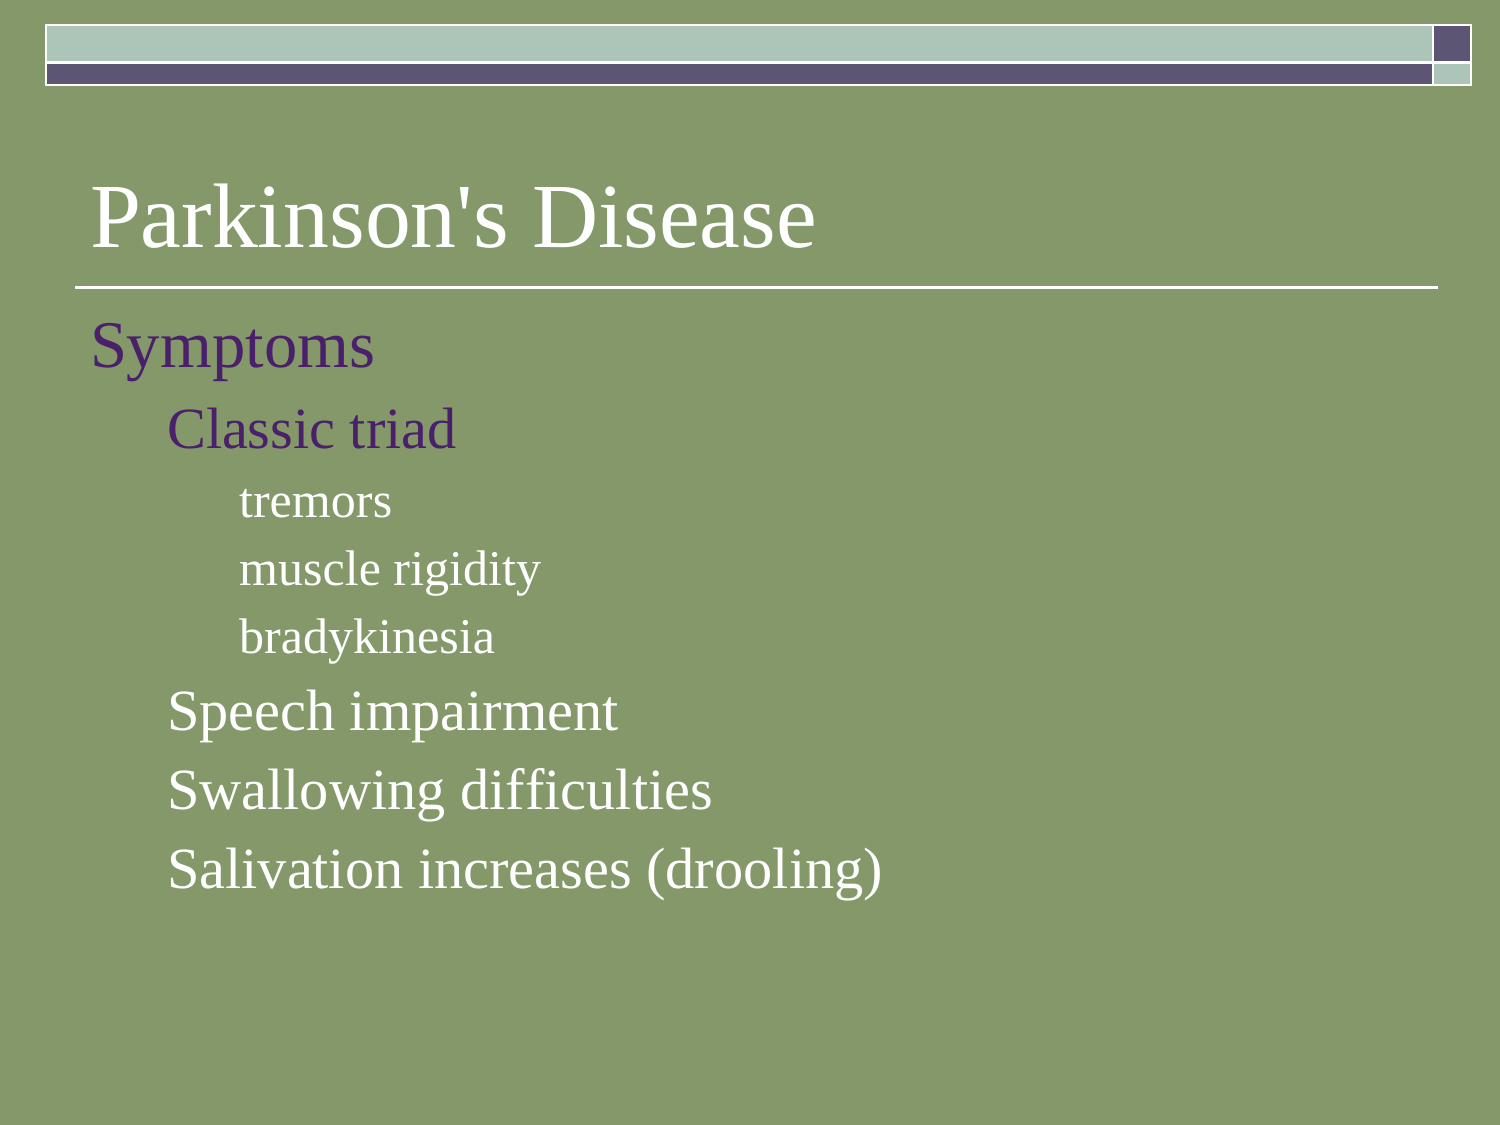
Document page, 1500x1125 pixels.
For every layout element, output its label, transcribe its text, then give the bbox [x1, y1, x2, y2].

title Parkinson's Disease [75, 87, 1426, 275]
list Symptoms Classic triad tremors muscle rigidity bradykinesia Speech impairment Swallowing difficulties Salivation increases (drooling) [75, 299, 1426, 1006]
